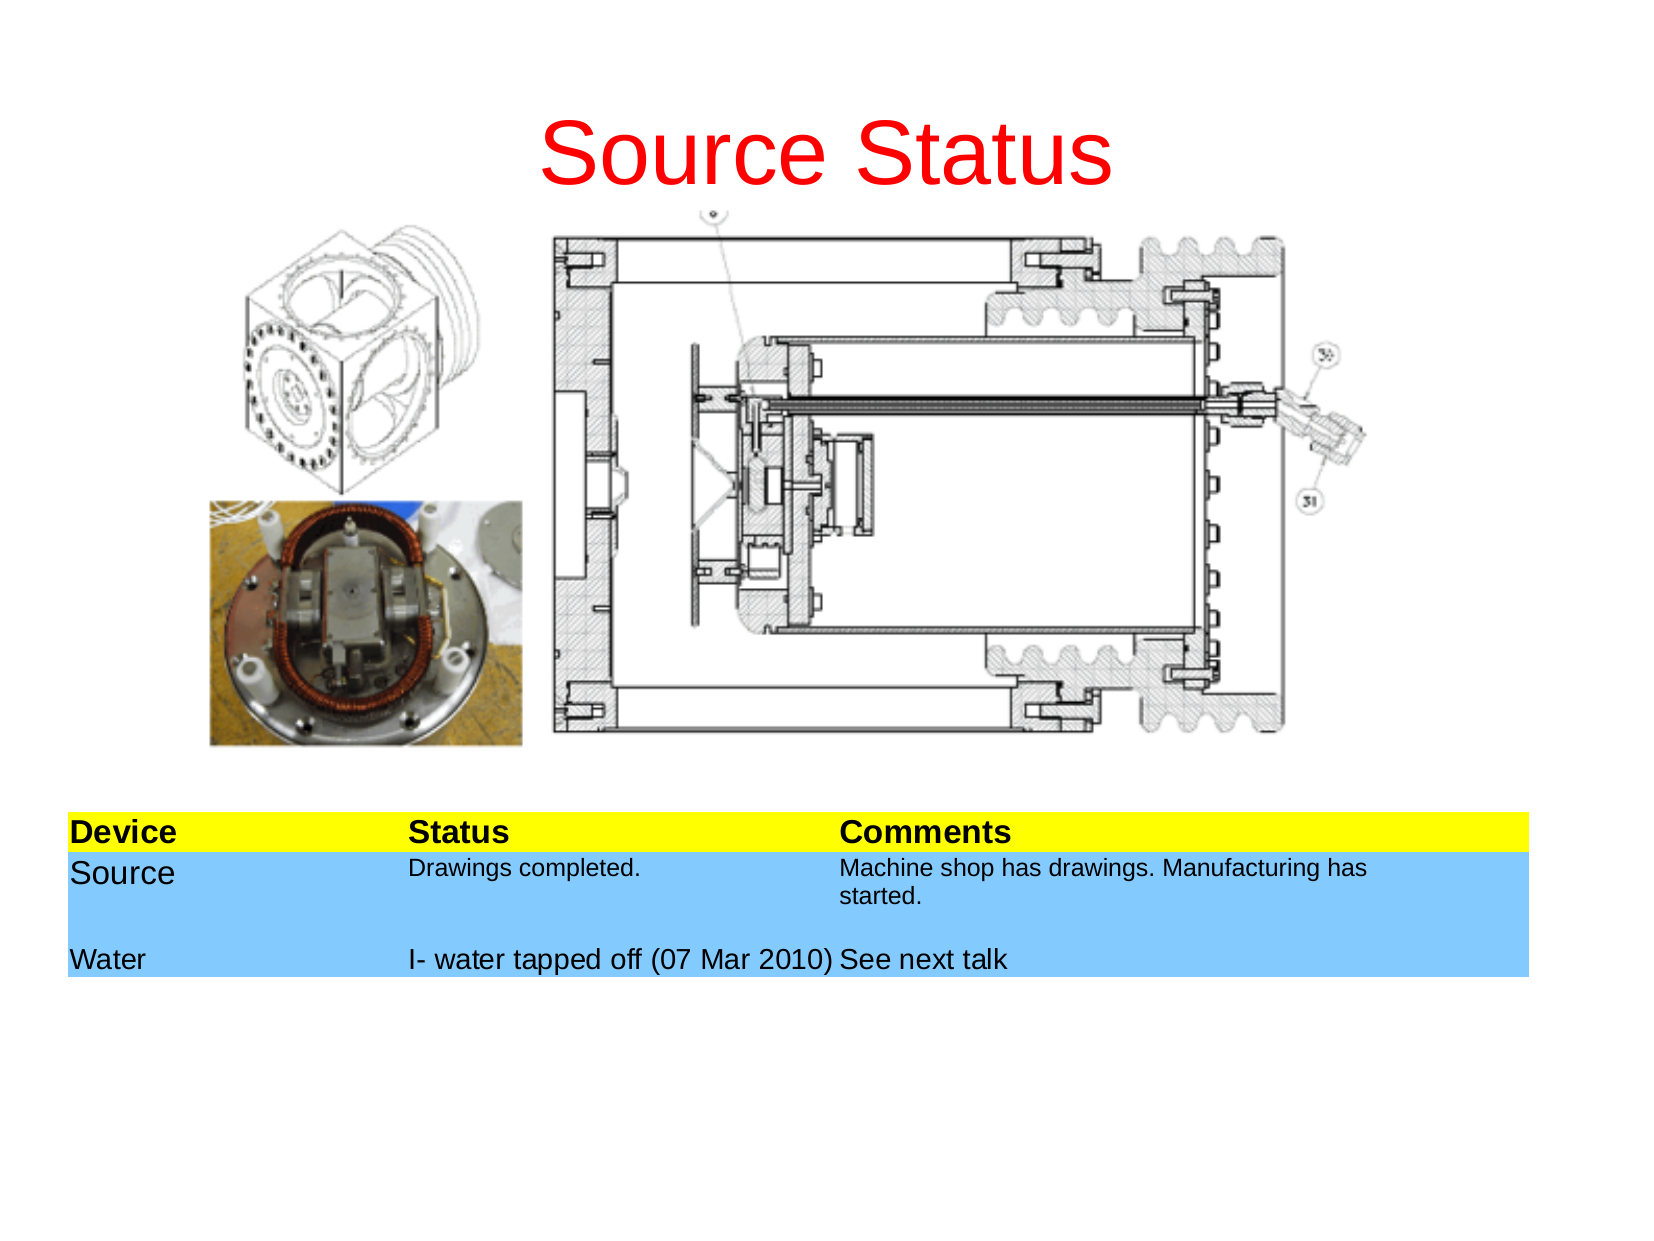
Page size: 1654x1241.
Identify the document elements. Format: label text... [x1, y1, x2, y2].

chart [67, 812, 1532, 1128]
title Source Status [82, 49, 1571, 257]
picture [202, 209, 1394, 752]
